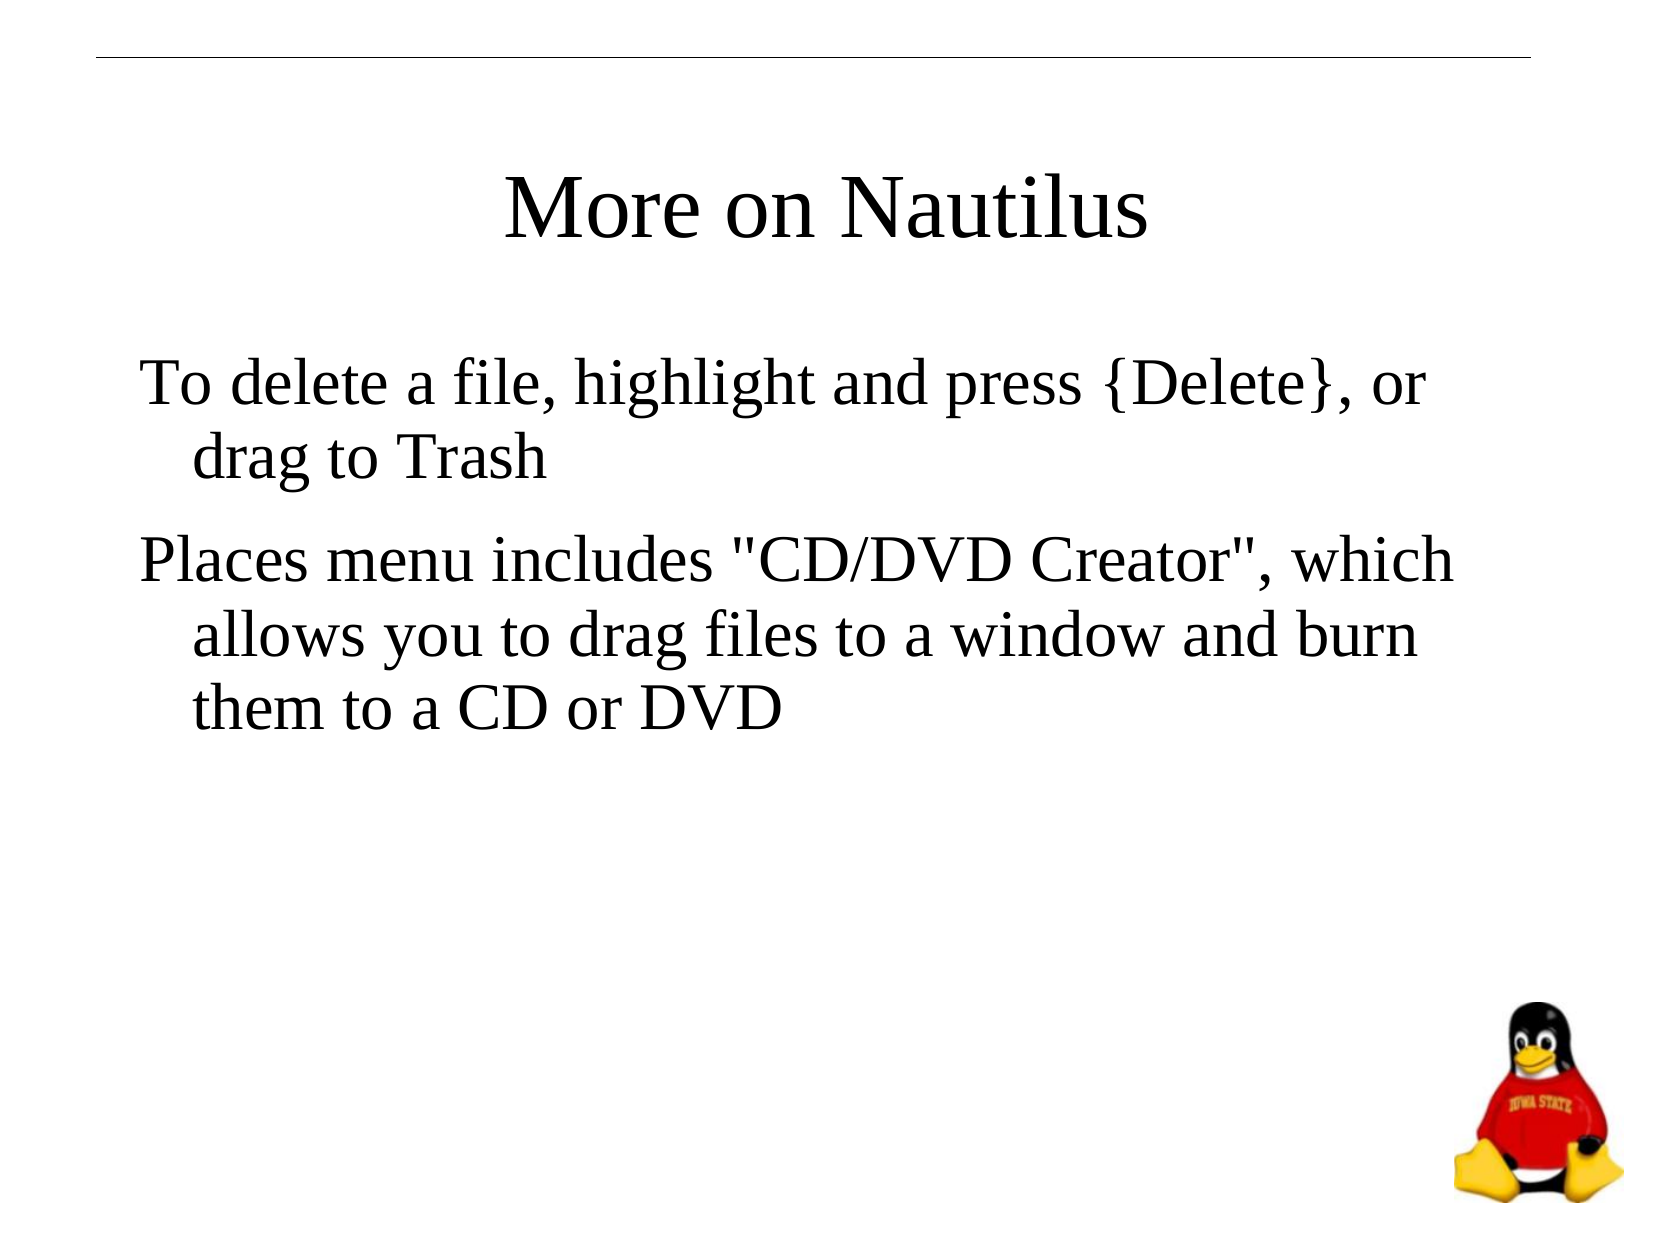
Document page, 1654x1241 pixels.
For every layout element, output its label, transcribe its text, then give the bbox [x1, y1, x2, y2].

picture [1454, 1002, 1624, 1203]
title More on Nautilus [121, 102, 1534, 311]
list To delete a file, highlight and press {Delete}, or drag to Trash Places menu includes "CD/DVD Creator", which allows you to drag files to a window and burn them to a CD or DVD [121, 344, 1534, 1127]
